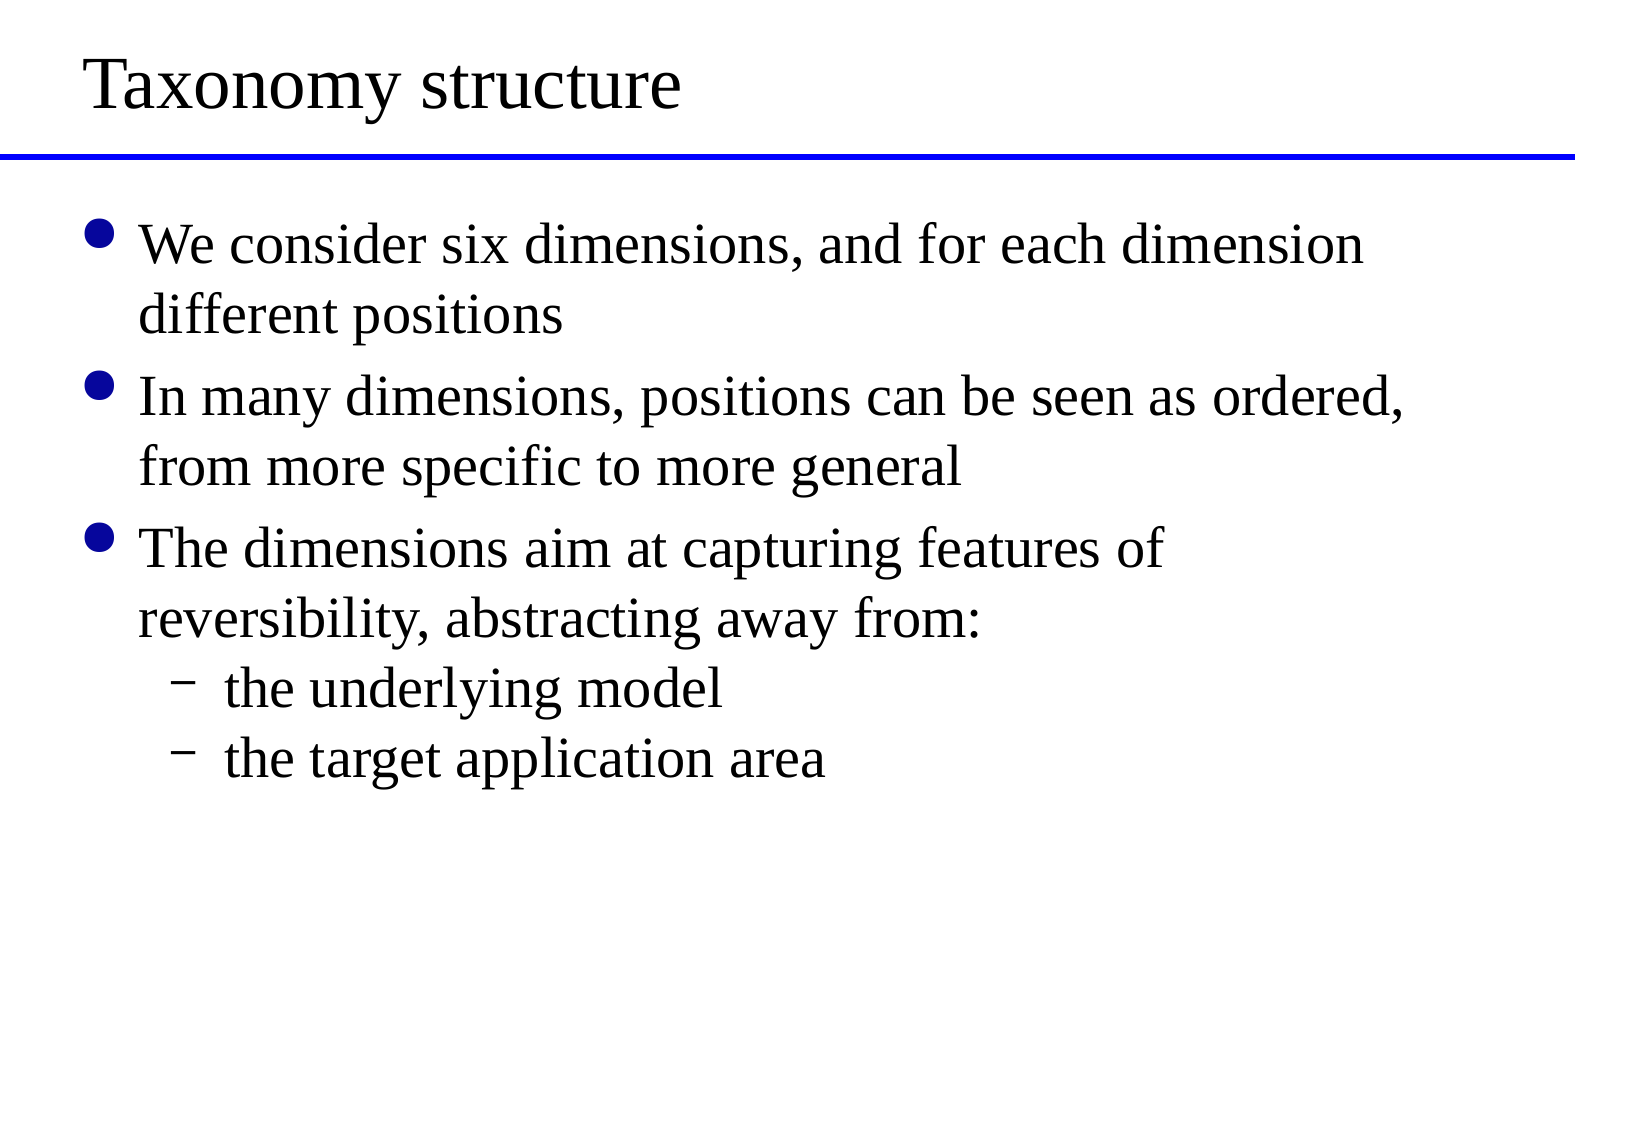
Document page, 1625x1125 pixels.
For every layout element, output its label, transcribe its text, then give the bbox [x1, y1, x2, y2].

list We consider six dimensions, and for each dimension different positions In many dimensions, positions can be seen as ordered, from more specific to more general The dimensions aim at capturing features of reversibility, abstracting away from: the underlying model the target application area [67, 198, 1478, 1061]
title Taxonomy structure [67, 27, 1544, 131]
